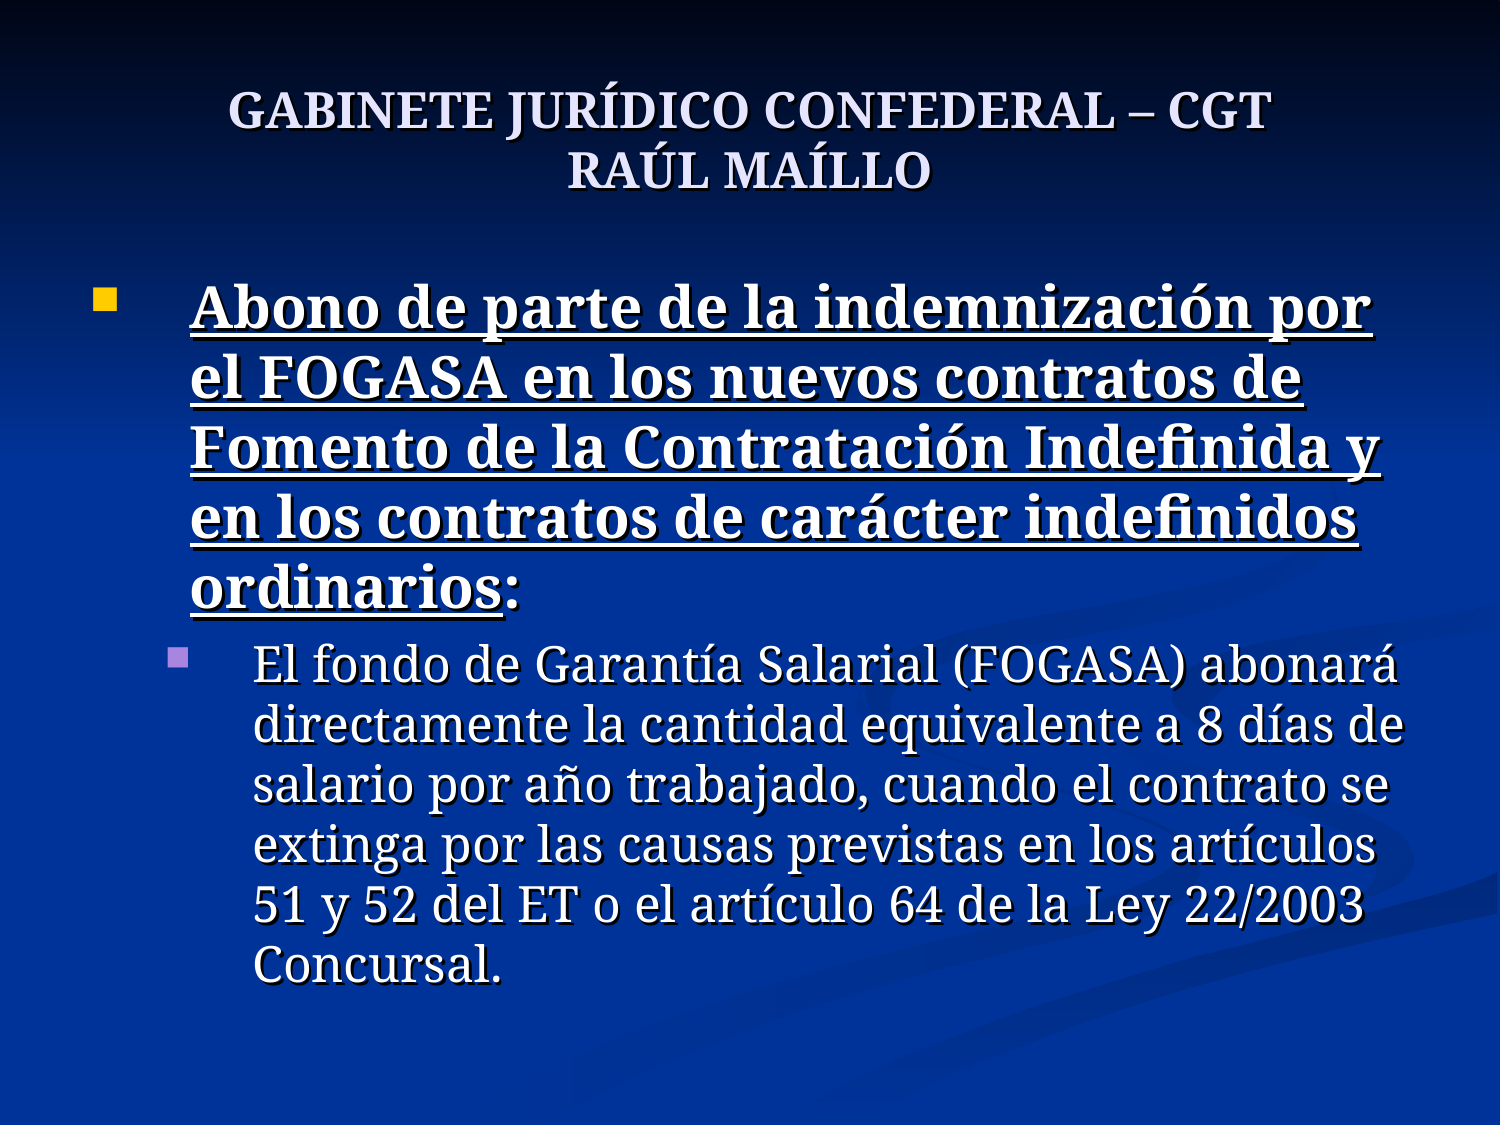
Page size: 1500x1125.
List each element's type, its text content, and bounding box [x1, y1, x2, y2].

list Abono de parte de la indemnización por el FOGASA en los nuevos contratos de Fomento de la Contratación Indefinida y en los contratos de carácter indefinidos ordinarios: El fondo de Garantía Salarial (FOGASA) abonará directamente la cantidad equivalente a 8 días de salario por año trabajado, cuando el contrato se extinga por las causas previstas en los artículos 51 y 52 del ET o el artículo 64 de la Ley 22/2003 Concursal. [75, 262, 1426, 1125]
title GABINETE JURÍDICO CONFEDERAL – CGT RAÚL MAÍLLO [75, 45, 1426, 233]
